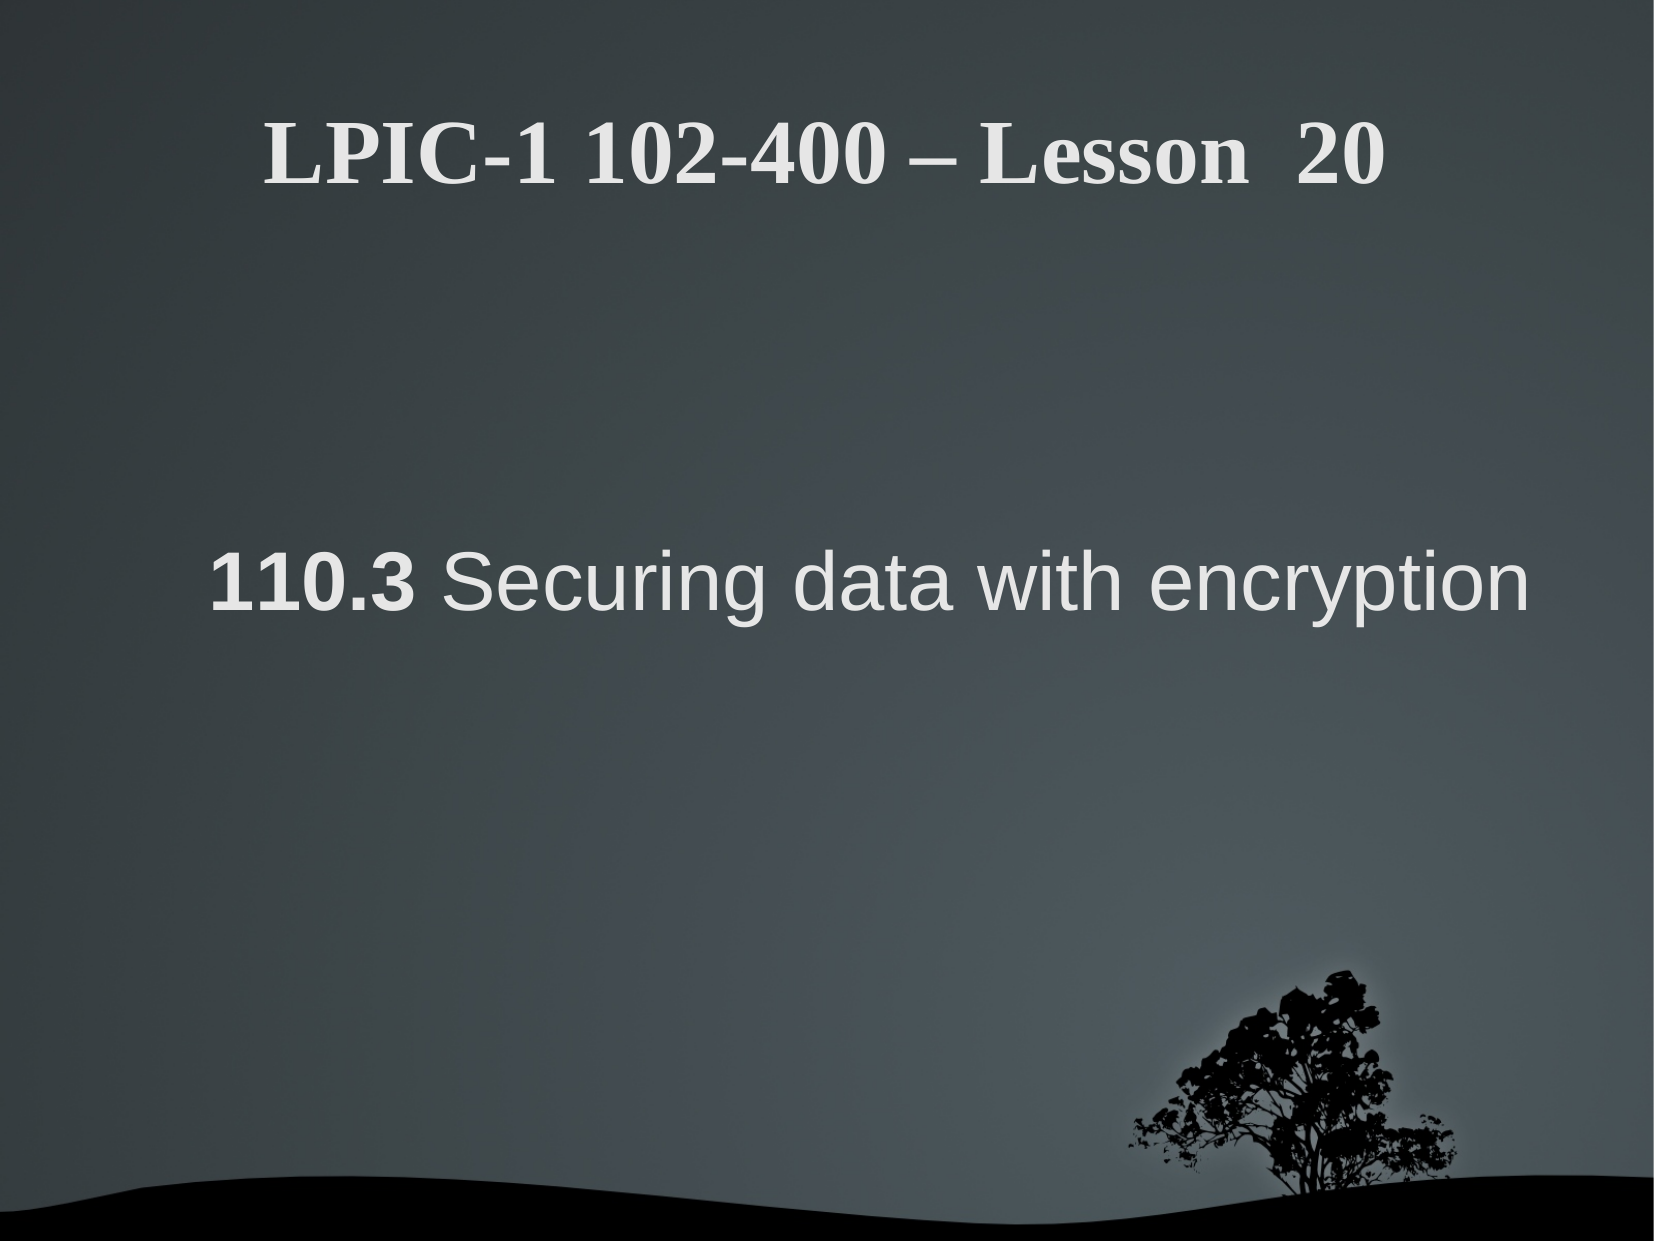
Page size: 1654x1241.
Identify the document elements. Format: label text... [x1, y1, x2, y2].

title LPIC-1 102-400 – Lesson 20 [82, 49, 1571, 257]
picture [0, 0, 1654, 1241]
list 110.3 Securing data with encryption [82, 290, 1571, 1109]
